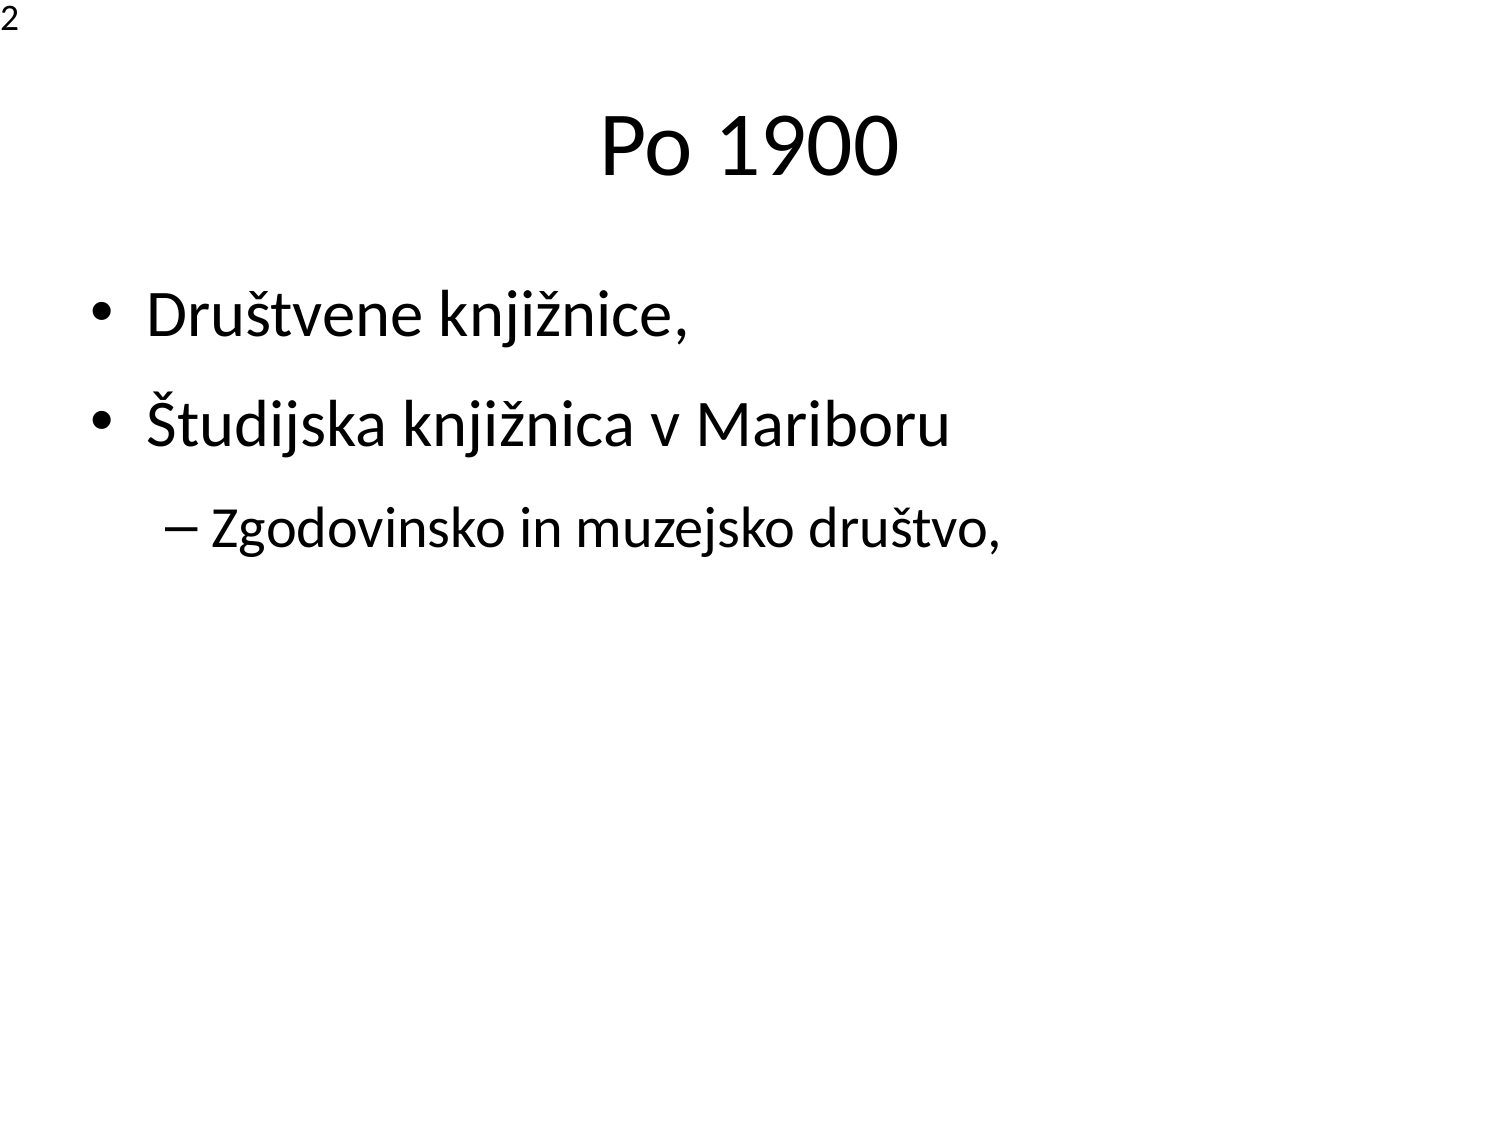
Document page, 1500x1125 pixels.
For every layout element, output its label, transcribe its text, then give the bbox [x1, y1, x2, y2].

title Po 1900 [75, 45, 1425, 233]
list Društvene knjižnice, Študijska knjižnica v Mariboru Zgodovinsko in muzejsko društvo, [75, 262, 1425, 1005]
